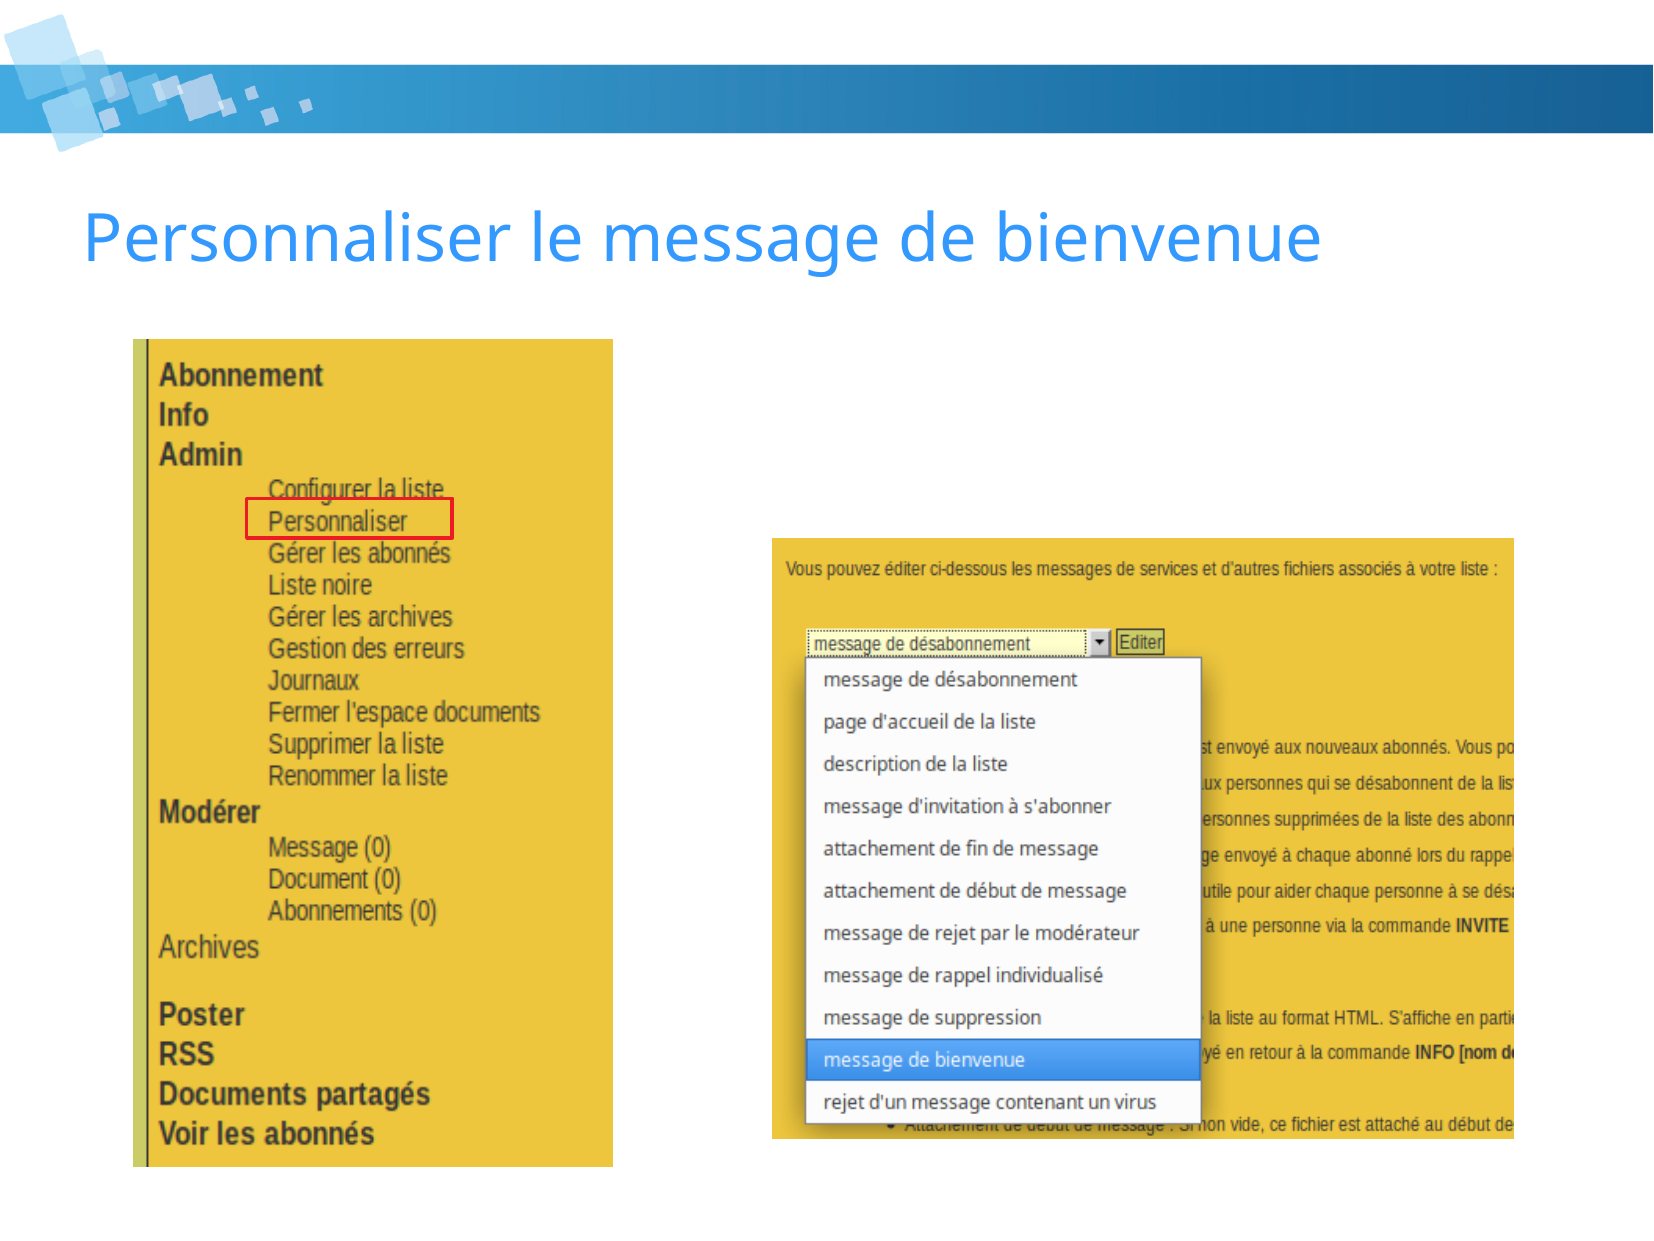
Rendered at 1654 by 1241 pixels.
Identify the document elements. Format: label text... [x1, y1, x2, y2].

picture [0, 0, 1653, 1238]
title Personnaliser le message de bienvenue [82, 132, 1571, 340]
